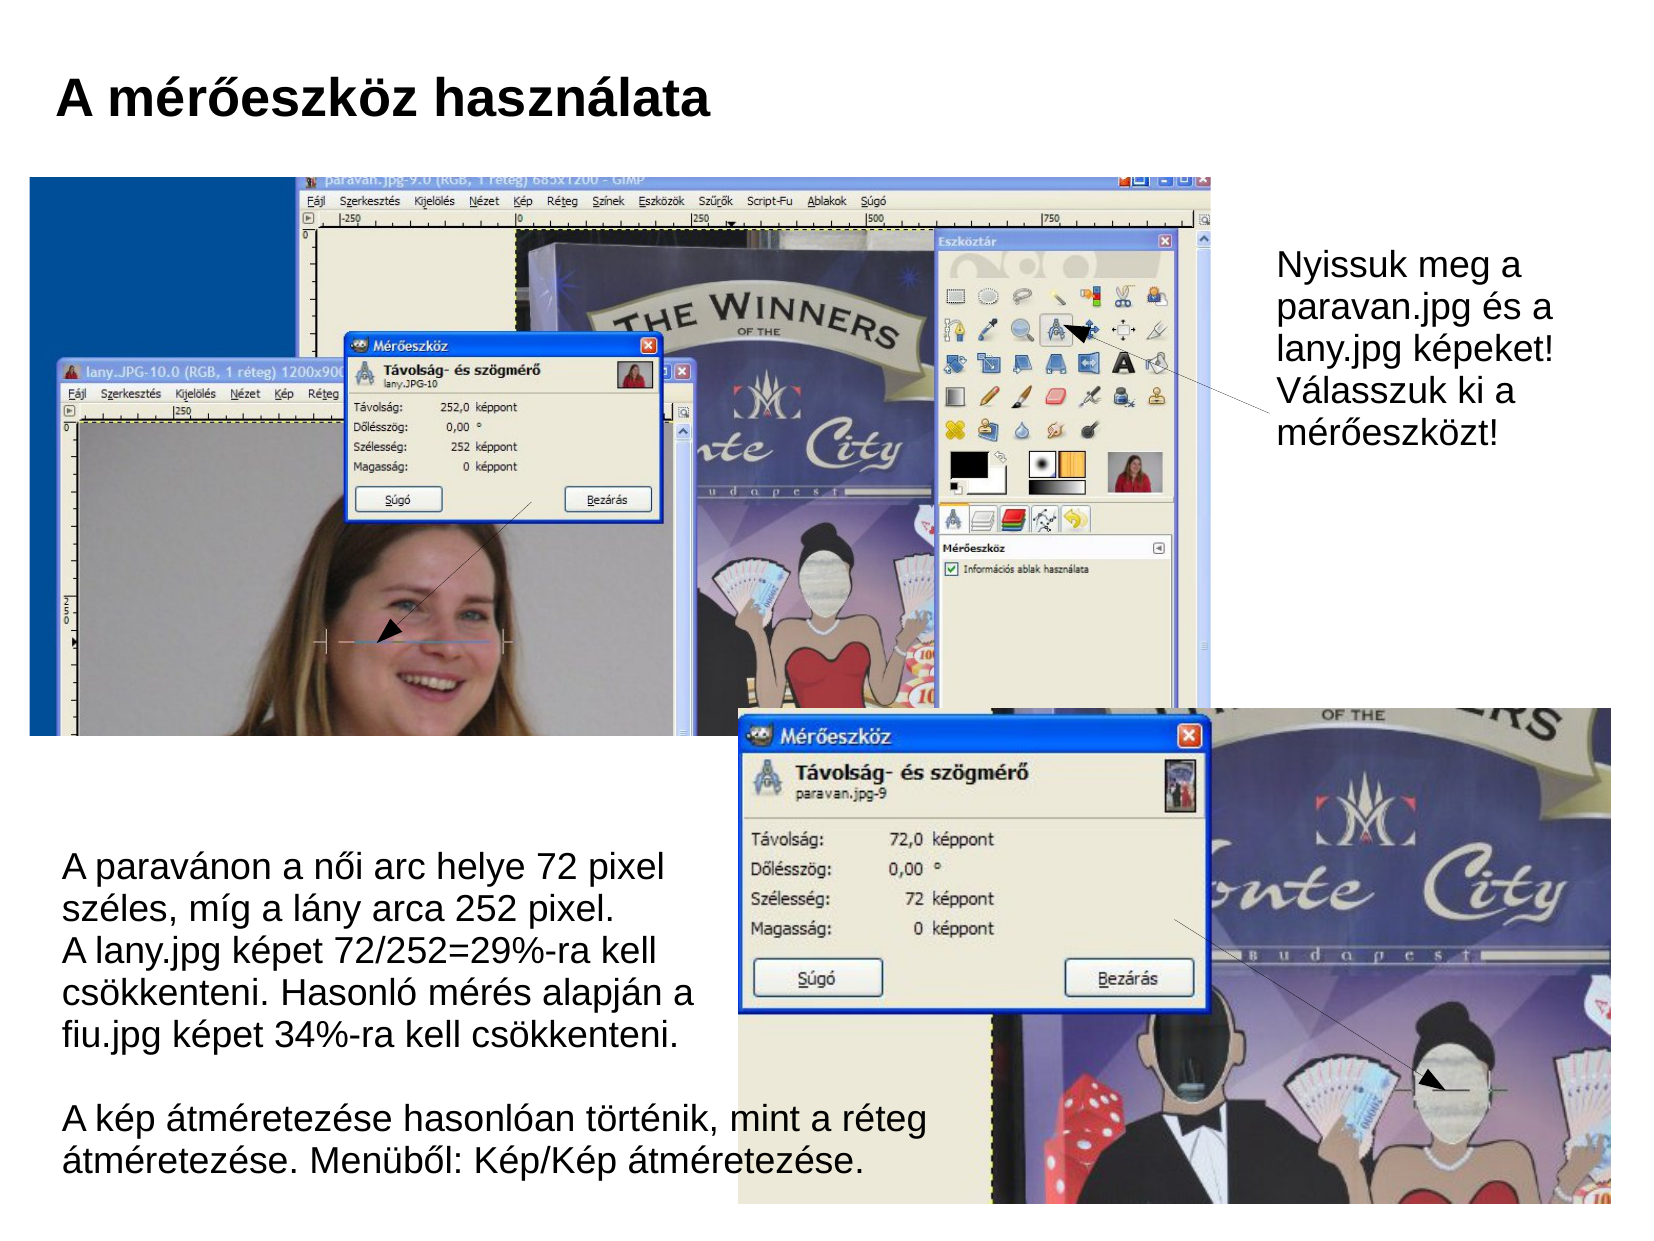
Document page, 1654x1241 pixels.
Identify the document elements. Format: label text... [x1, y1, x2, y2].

text_box A mérőeszköz használata [40, 59, 728, 137]
text_box A paravánon a női arc helye 72 pixel széles, míg a lány arca 252 pixel. A lany.jpg képet 72/252=29%-ra kell csökkenteni. Hasonló mérés alapján a fiu.jpg képet 34%-ra kell csökkenteni. A kép átméretezése hasonlóan történik, mint a réteg átméretezése. Menüből: Kép/Kép átméretezése. [47, 837, 943, 1232]
text_box Nyissuk meg a paravan.jpg és a lany.jpg képeket! Válasszuk ki a mérőeszközt! [1261, 236, 1569, 462]
picture [29, 177, 1611, 1204]
